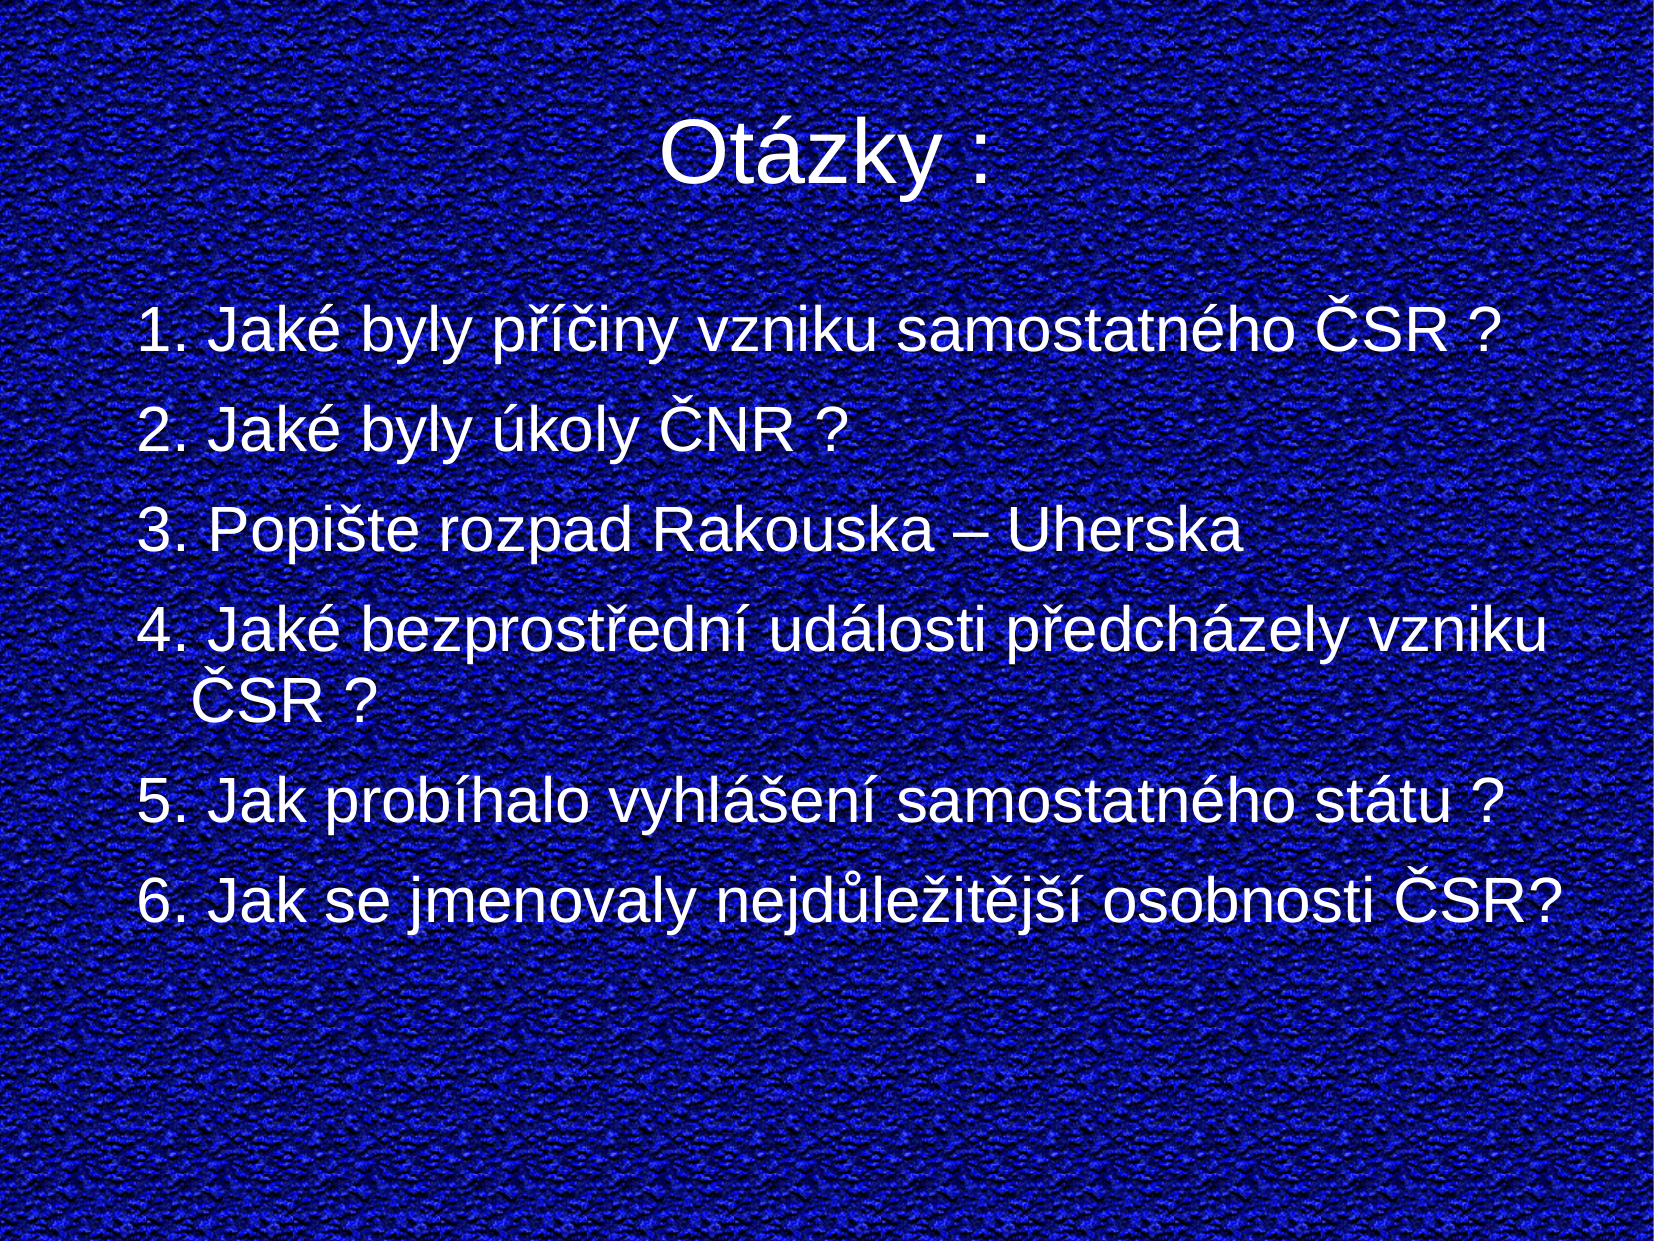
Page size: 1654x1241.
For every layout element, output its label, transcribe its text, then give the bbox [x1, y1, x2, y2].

list 1. Jaké byly příčiny vzniku samostatného ČSR ? 2. Jaké byly úkoly ČNR ? 3. Popište rozpad Rakouska – Uherska 4. Jaké bezprostřední události předcházely vzniku ČSR ? 5. Jak probíhalo vyhlášení samostatného státu ? 6. Jak se jmenovaly nejdůležitější osobnosti ČSR? [82, 290, 1571, 1109]
title Otázky : [82, 49, 1571, 257]
